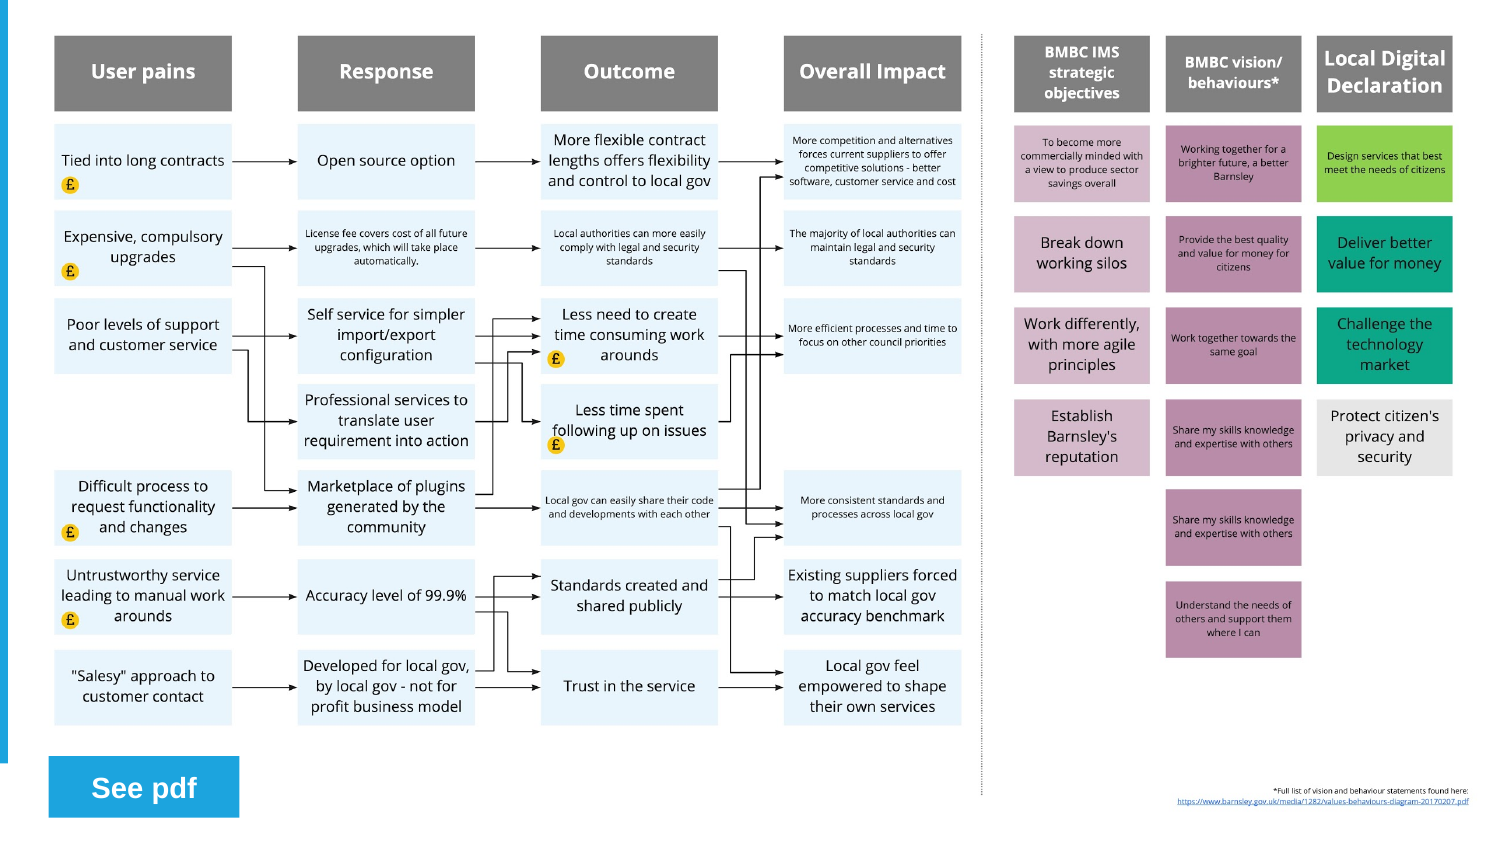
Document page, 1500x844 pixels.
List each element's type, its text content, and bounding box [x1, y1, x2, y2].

picture [21, 0, 1479, 819]
text_box See pdf [48, 756, 240, 818]
